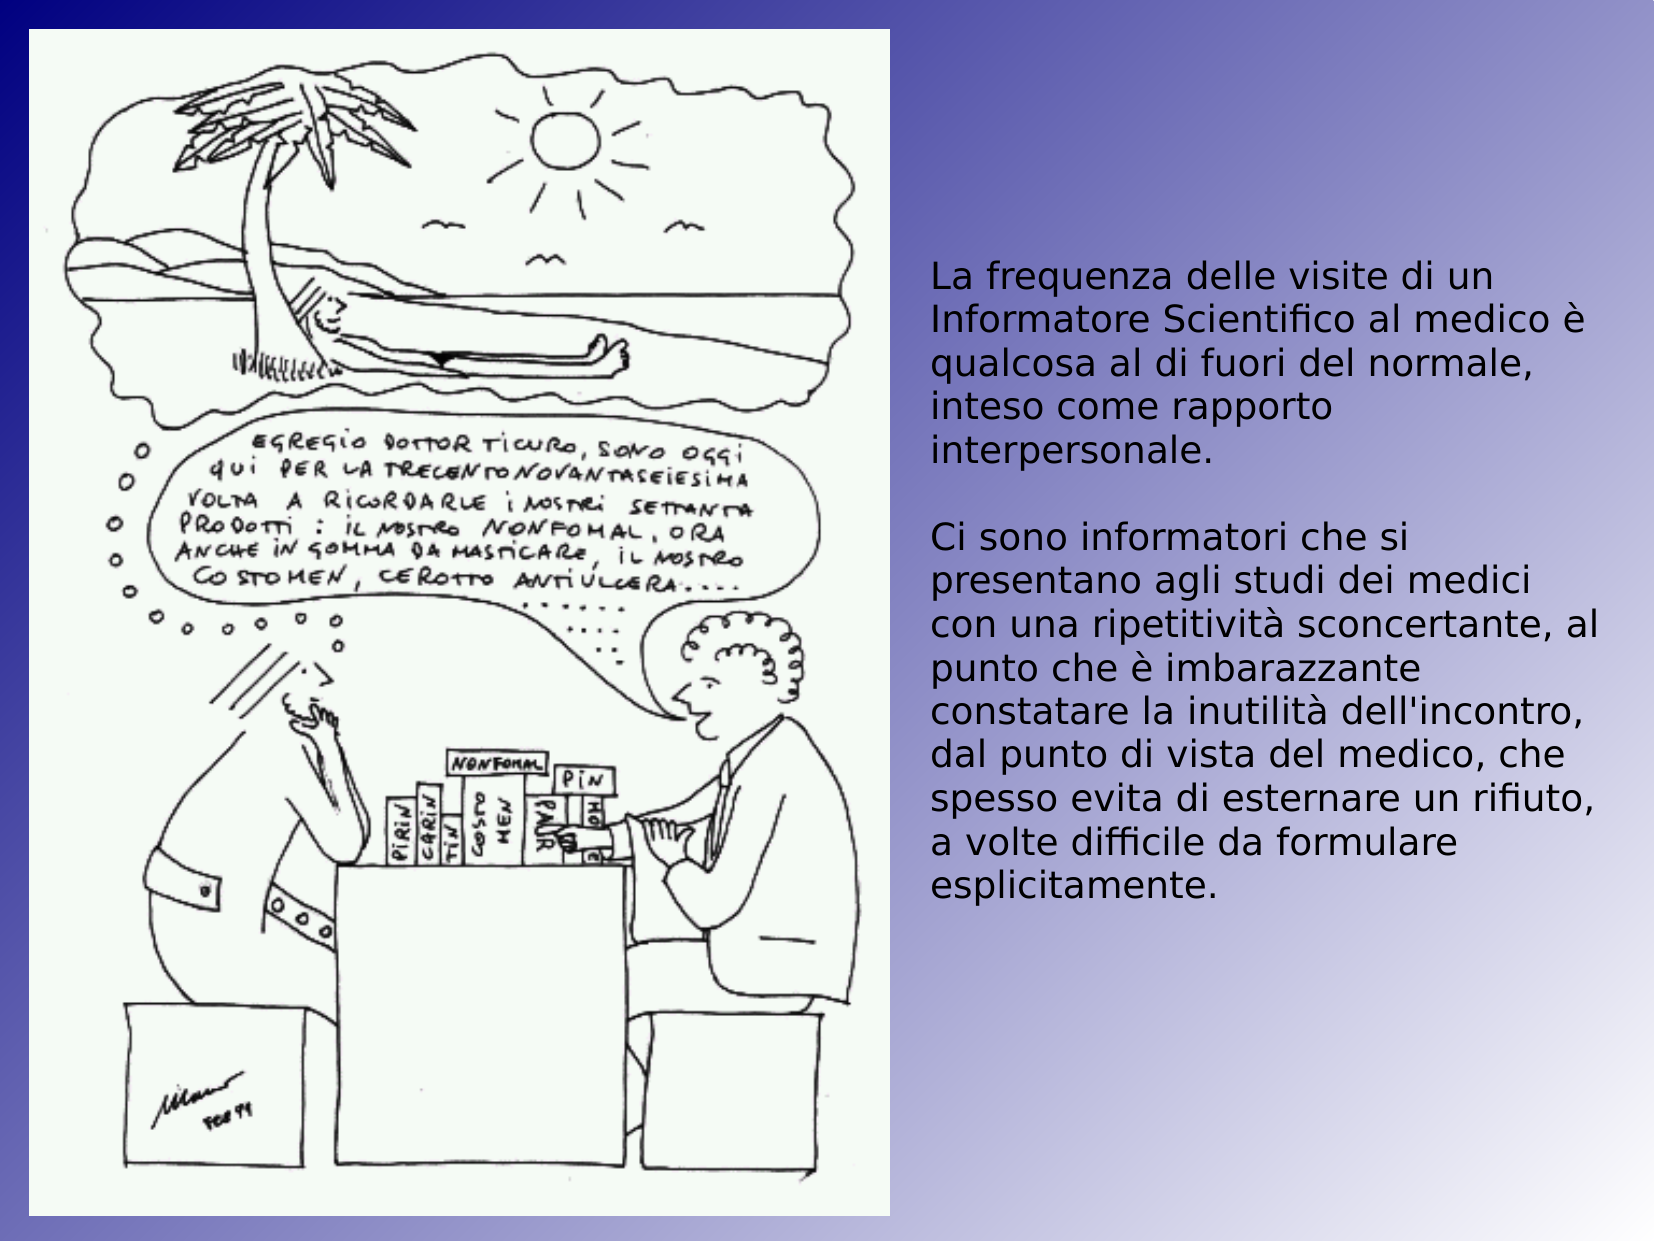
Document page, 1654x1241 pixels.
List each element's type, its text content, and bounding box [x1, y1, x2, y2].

picture [29, 29, 890, 1216]
text_box La frequenza delle visite di un Informatore Scientifico al medico è qualcosa al di fuori del normale, inteso come rapporto interpersonale. Ci sono informatori che si presentano agli studi dei medici con una ripetitività sconcertante, al punto che è imbarazzante constatare la inutilità dell'incontro, dal punto di vista del medico, che spesso evita di esternare un rifiuto, a volte difficile da formulare esplicitamente. [915, 29, 1625, 1211]
